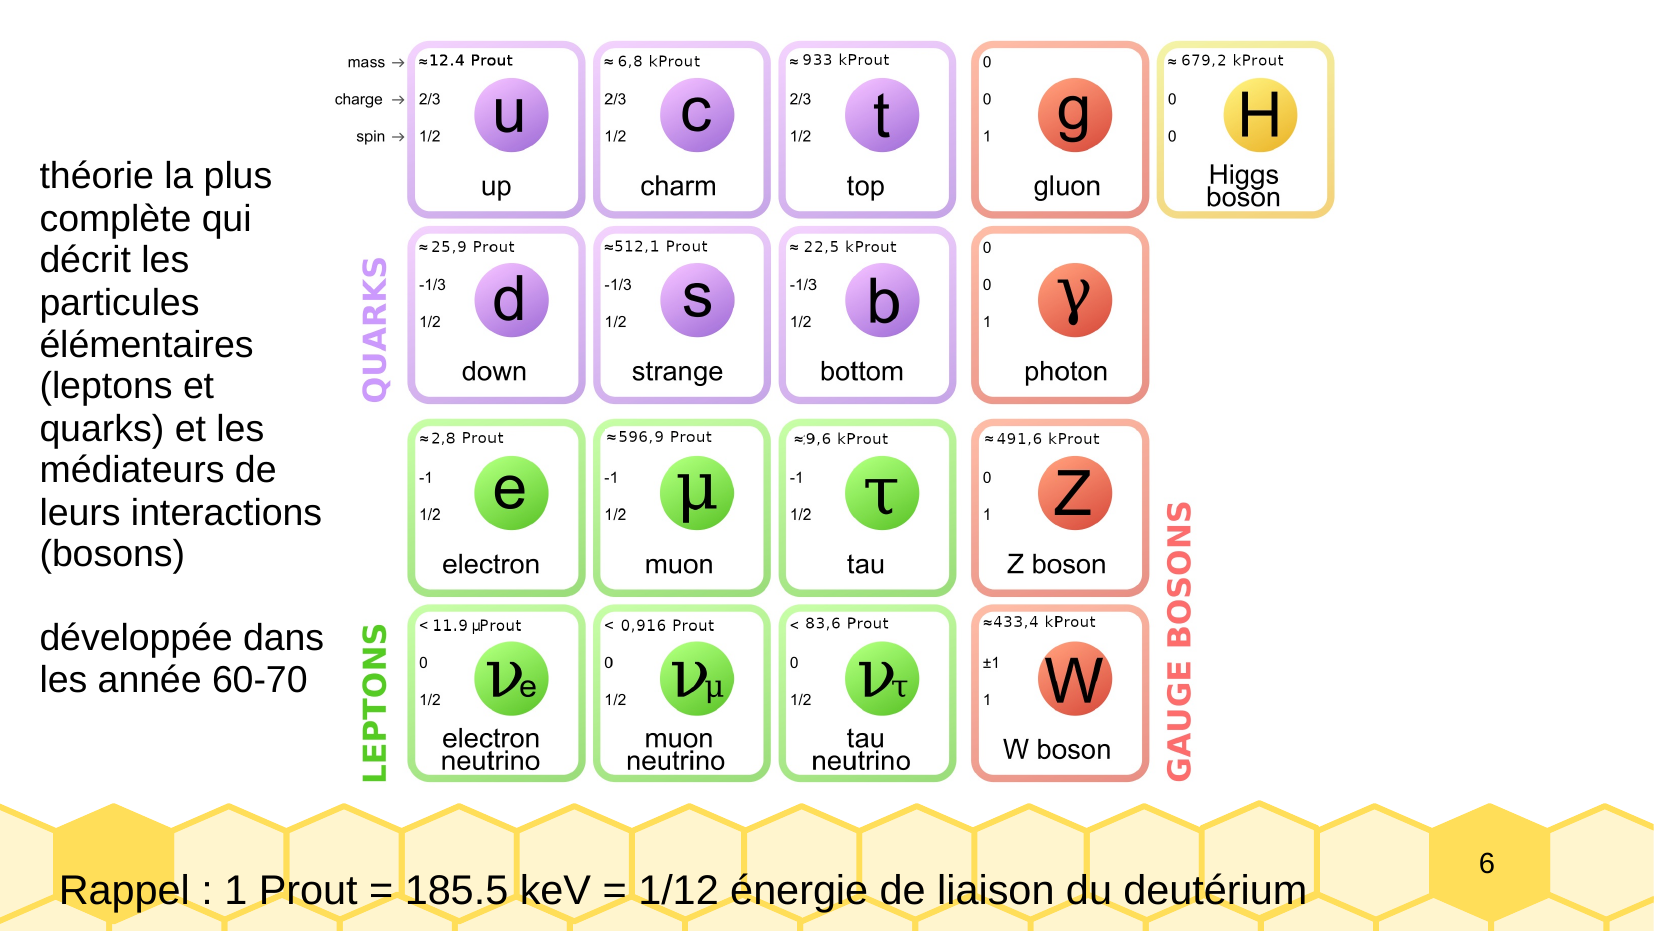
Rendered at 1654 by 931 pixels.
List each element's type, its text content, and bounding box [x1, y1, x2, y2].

picture [329, 29, 1339, 790]
text_box théorie la plus complète qui décrit les particules élémentaires (leptons et quarks) et les médiateurs de leurs interactions (bosons) développée dans les année 60-70 [24, 147, 355, 885]
list Rappel : 1 Prout = 185.5 keV = 1/12 énergie de liaison du deutérium [0, 867, 1483, 931]
